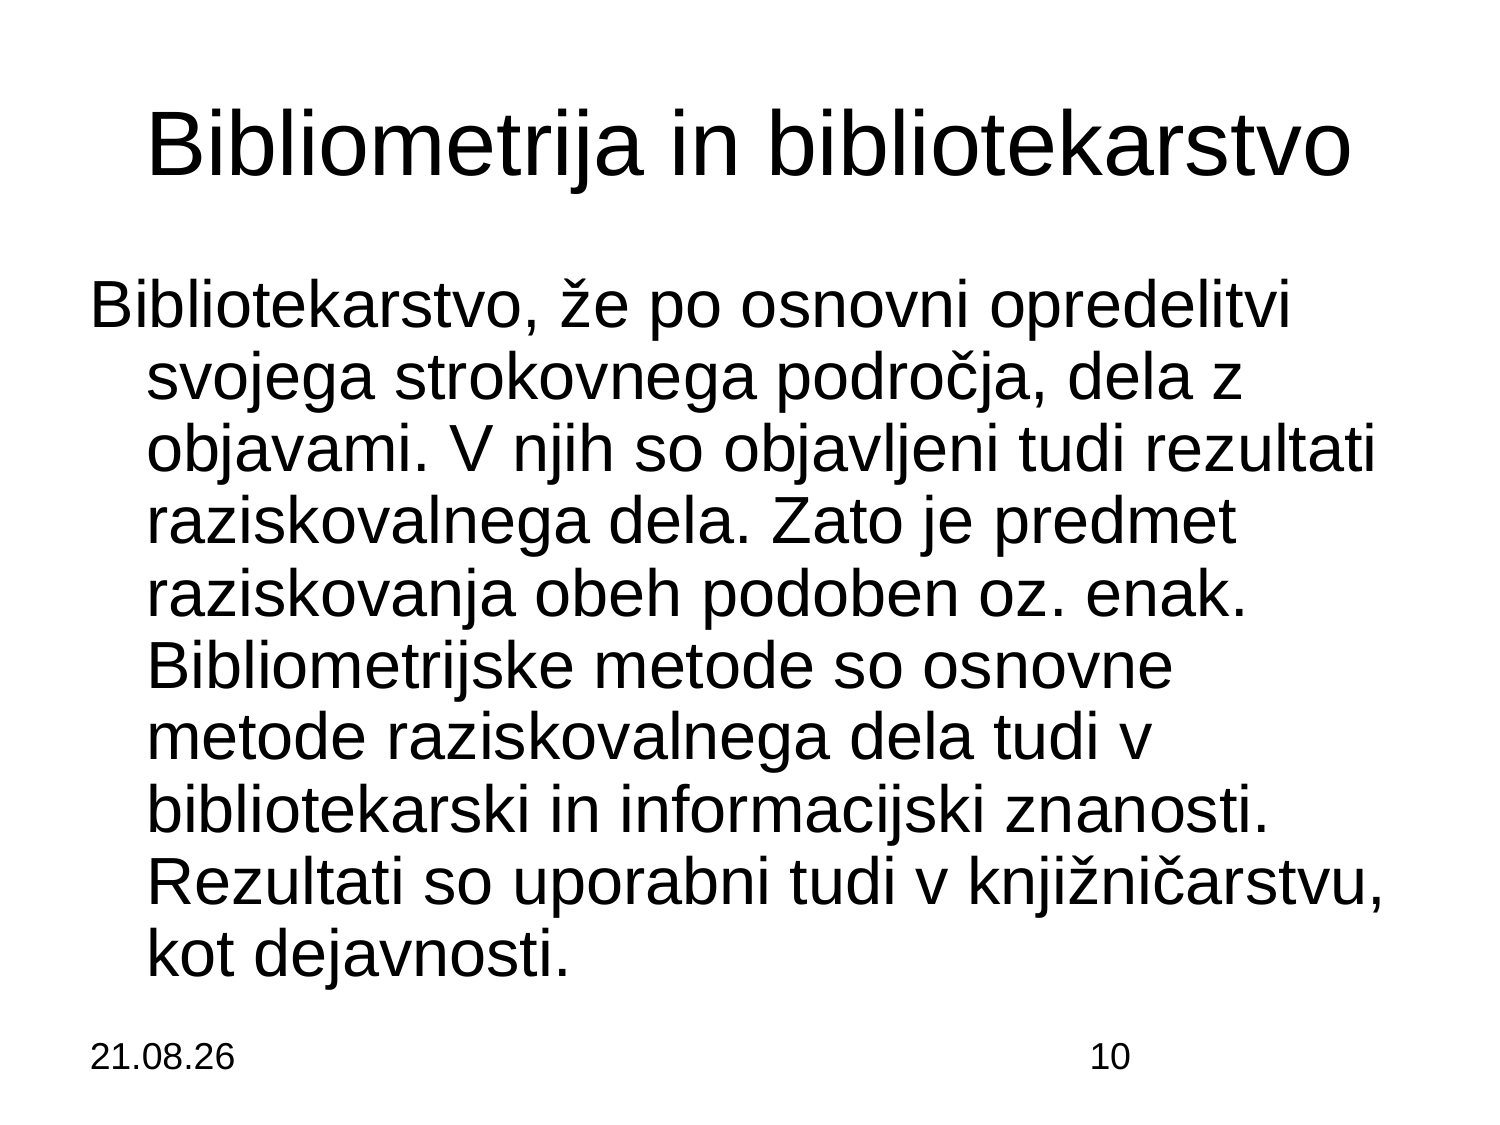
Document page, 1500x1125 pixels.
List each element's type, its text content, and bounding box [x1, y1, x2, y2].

list Bibliotekarstvo, že po osnovni opredelitvi svojega strokovnega področja, dela z objavami. V njih so objavljeni tudi rezultati raziskovalnega dela. Zato je predmet raziskovanja obeh podoben oz. enak. Bibliometrijske metode so osnovne metode raziskovalnega dela tudi v bibliotekarski in informacijski znanosti. Rezultati so uporabni tudi v knjižničarstvu, kot dejavnosti. [75, 262, 1426, 1006]
title Bibliometrija in bibliotekarstvo [75, 45, 1426, 233]
